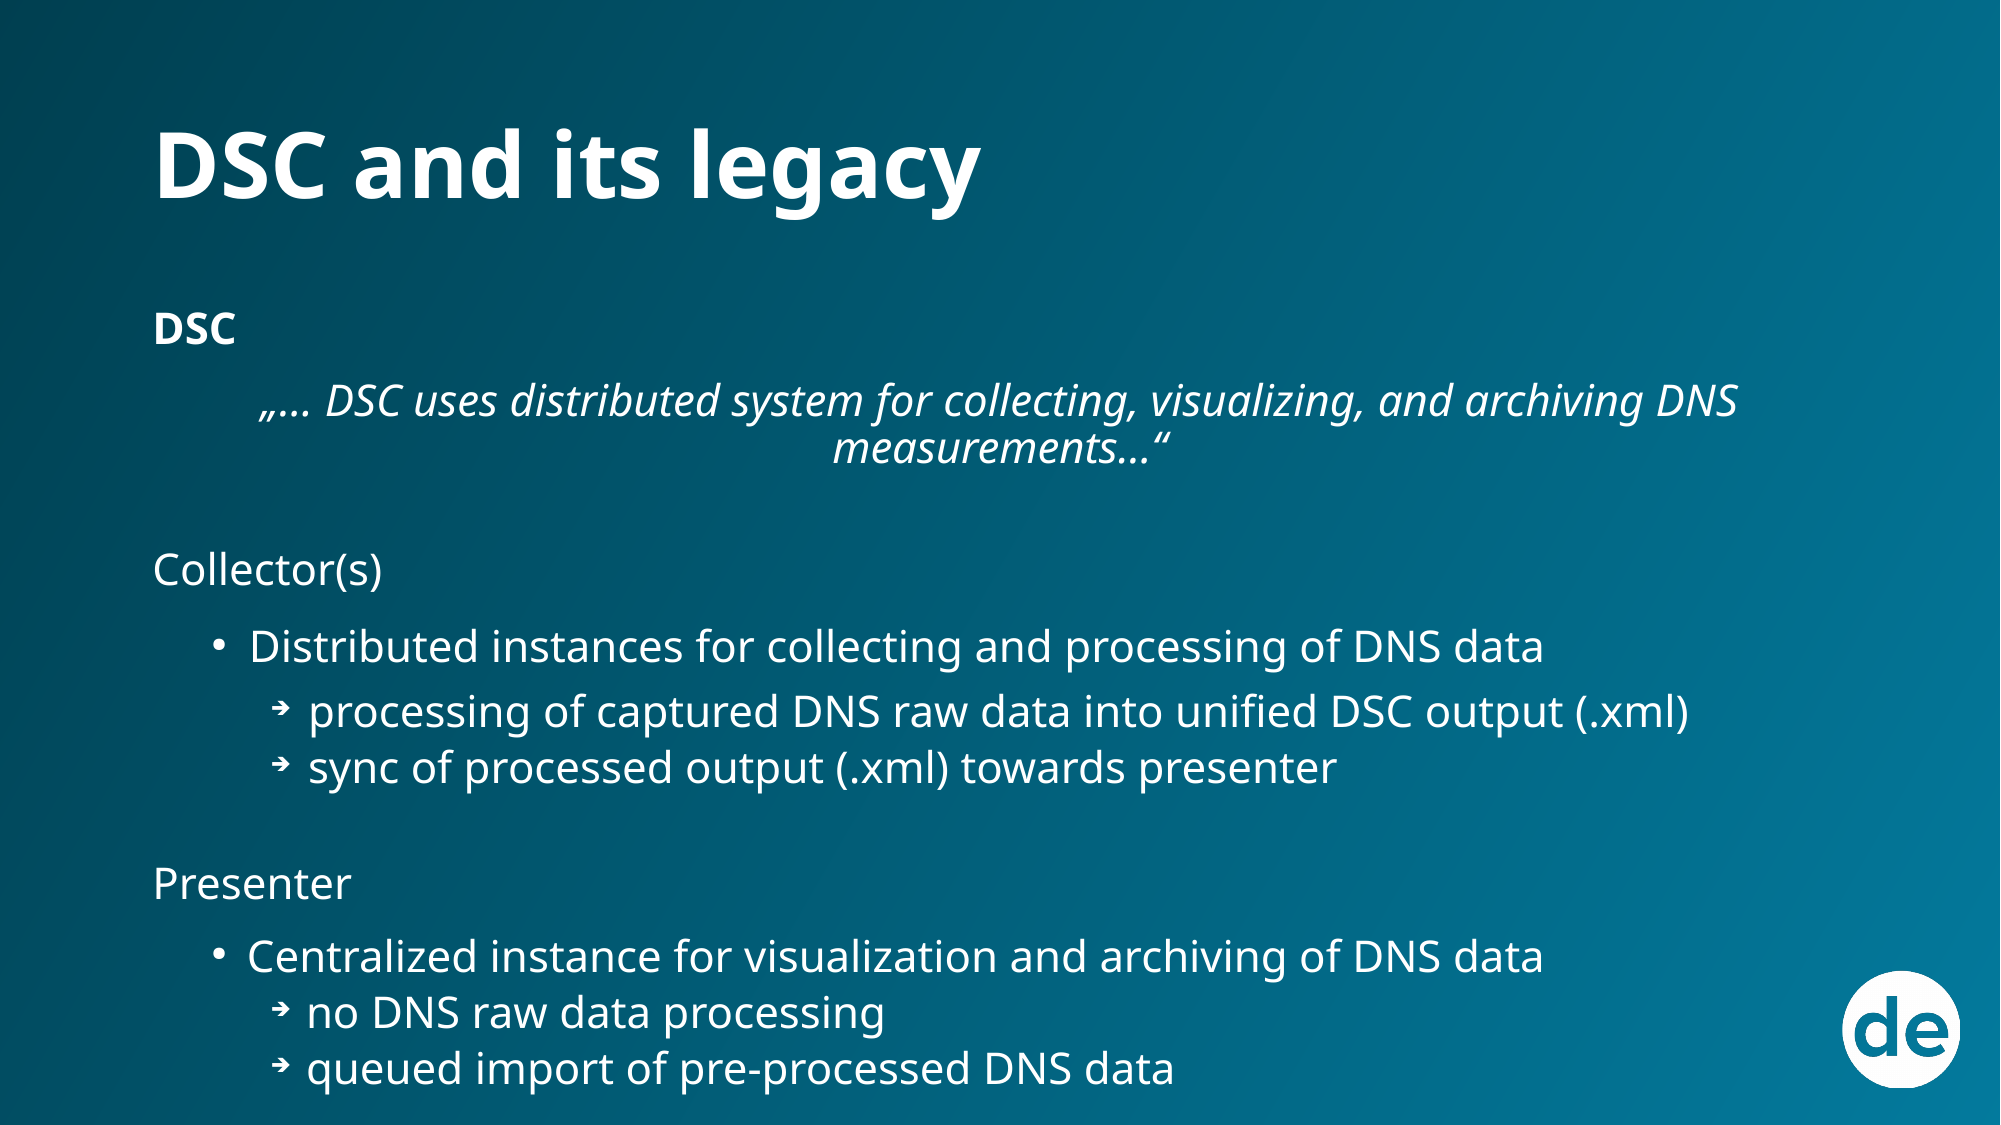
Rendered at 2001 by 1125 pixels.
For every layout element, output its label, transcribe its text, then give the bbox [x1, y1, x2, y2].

list DSC „… DSC uses distributed system for collecting, visualizing, and archiving DNS measurements...“ Collector(s) Distributed instances for collecting and processing of DNS data processing of captured DNS raw data into unified DSC output (.xml) sync of processed output (.xml) towards presenter Presenter Centralized instance for visualization and archiving of DNS data no DNS raw data processing queued import of pre-processed DNS data [137, 299, 1863, 1125]
title DSC and its legacy [137, 59, 1863, 278]
